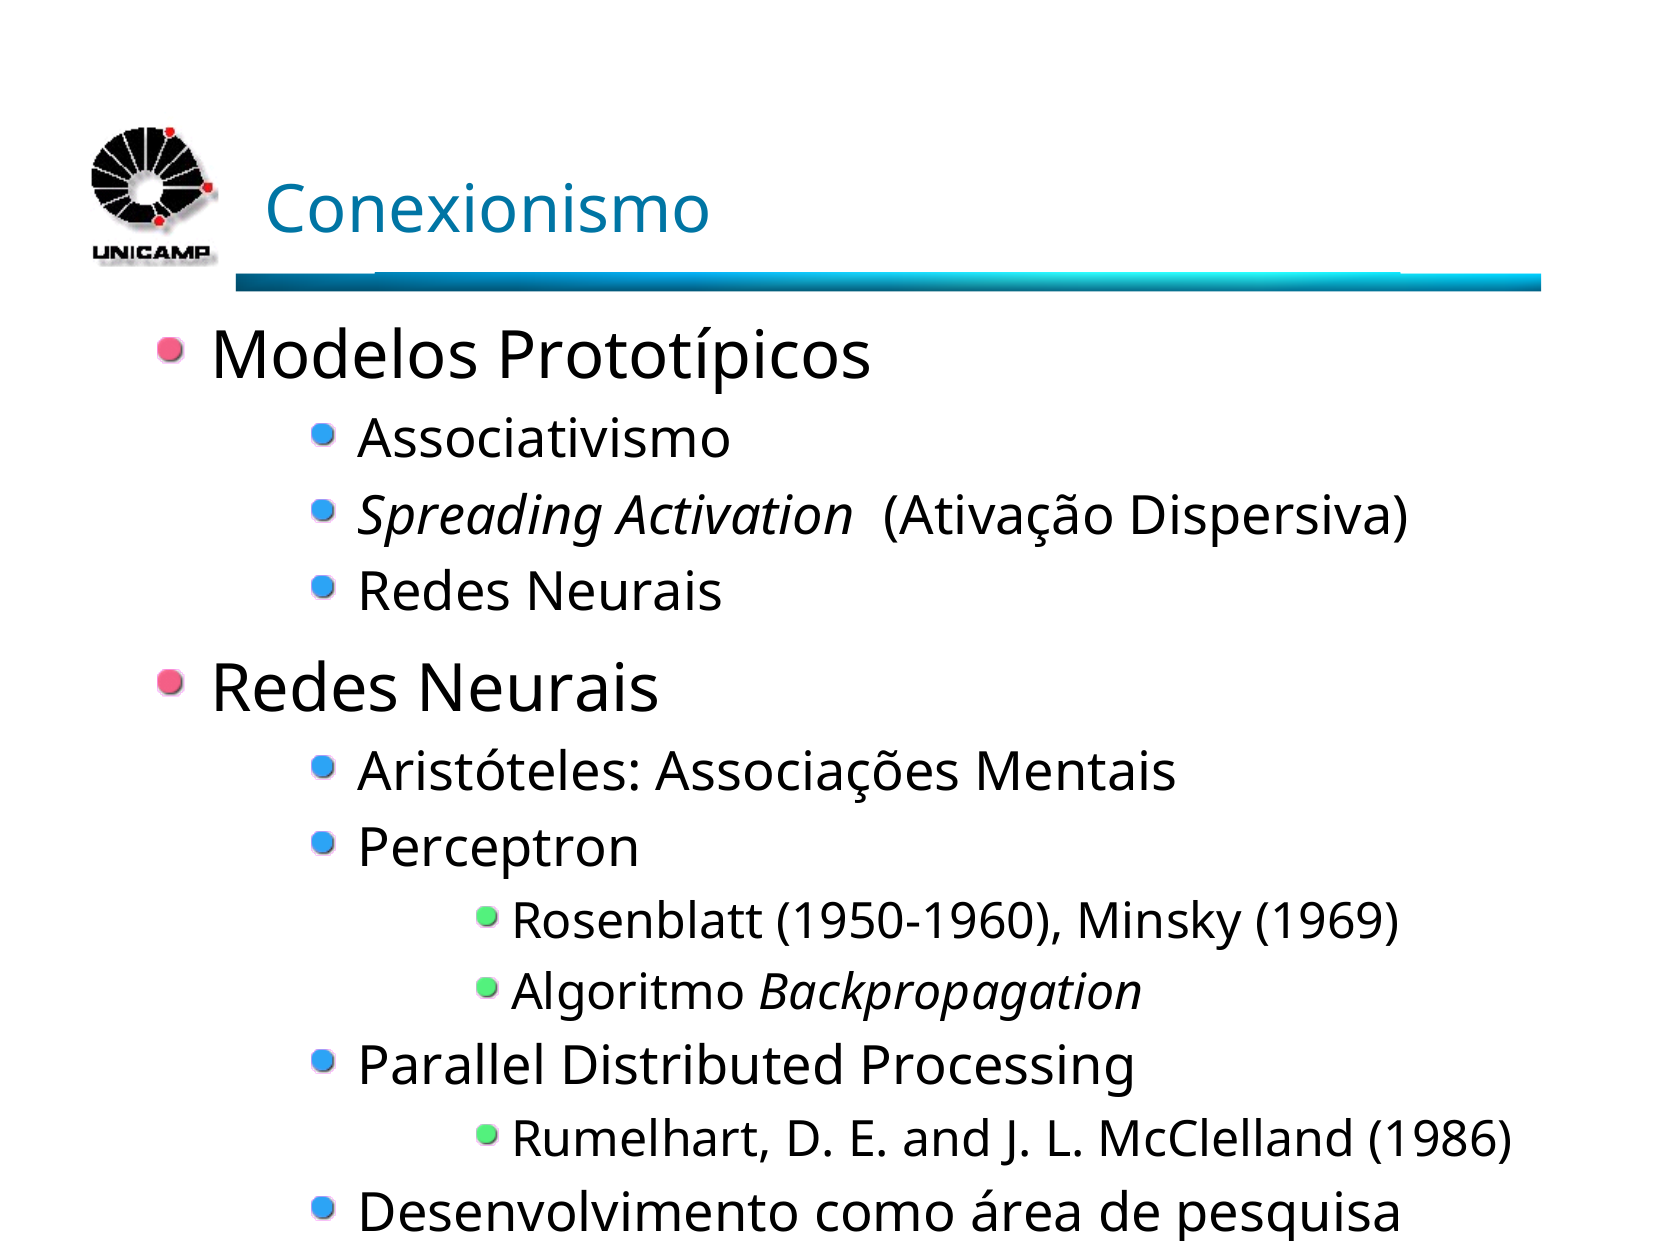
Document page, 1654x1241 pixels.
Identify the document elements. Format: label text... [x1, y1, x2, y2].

title Conexionismo [264, 42, 1534, 250]
picture [125, 272, 1654, 295]
picture [310, 1195, 337, 1222]
list Modelos Prototípicos Associativismo Spreading Activation (Ativação Dispersiva) Redes Neurais Redes Neurais Aristóteles: Associações Mentais Perceptron Rosenblatt (1950-1960), Minsky (1969) Algoritmo Backpropagation Parallel Distributed Processing Rumelhart, D. E. and J. L. McClelland (1986) Desenvolvimento como área de pesquisa [121, 309, 1534, 1182]
